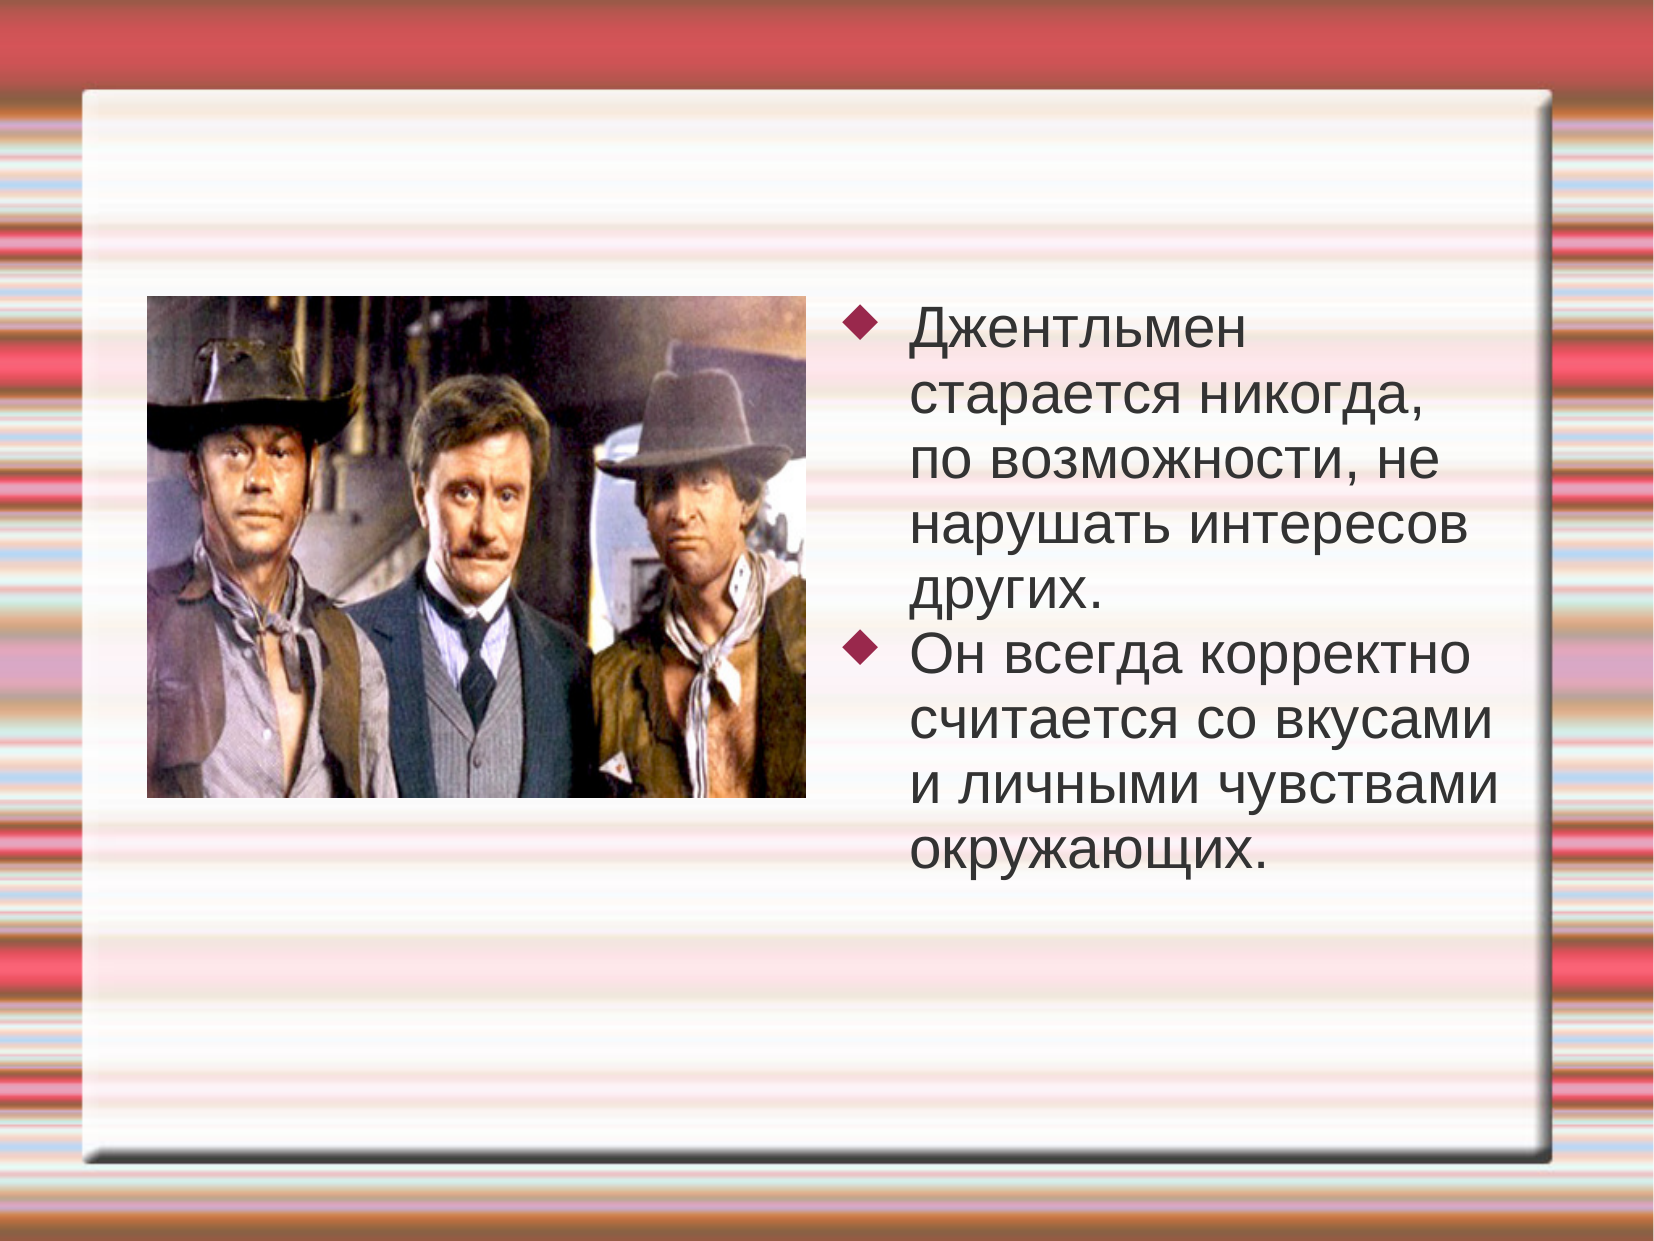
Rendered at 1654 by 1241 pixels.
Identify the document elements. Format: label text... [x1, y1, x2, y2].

picture [0, 0, 1654, 1241]
title [121, 114, 1534, 322]
list Джентльмен старается никогда, по возможности, не нарушать интересов других. Он всегда корректно считается со вкусами и личными чувствами окружающих. [826, 295, 1501, 1077]
